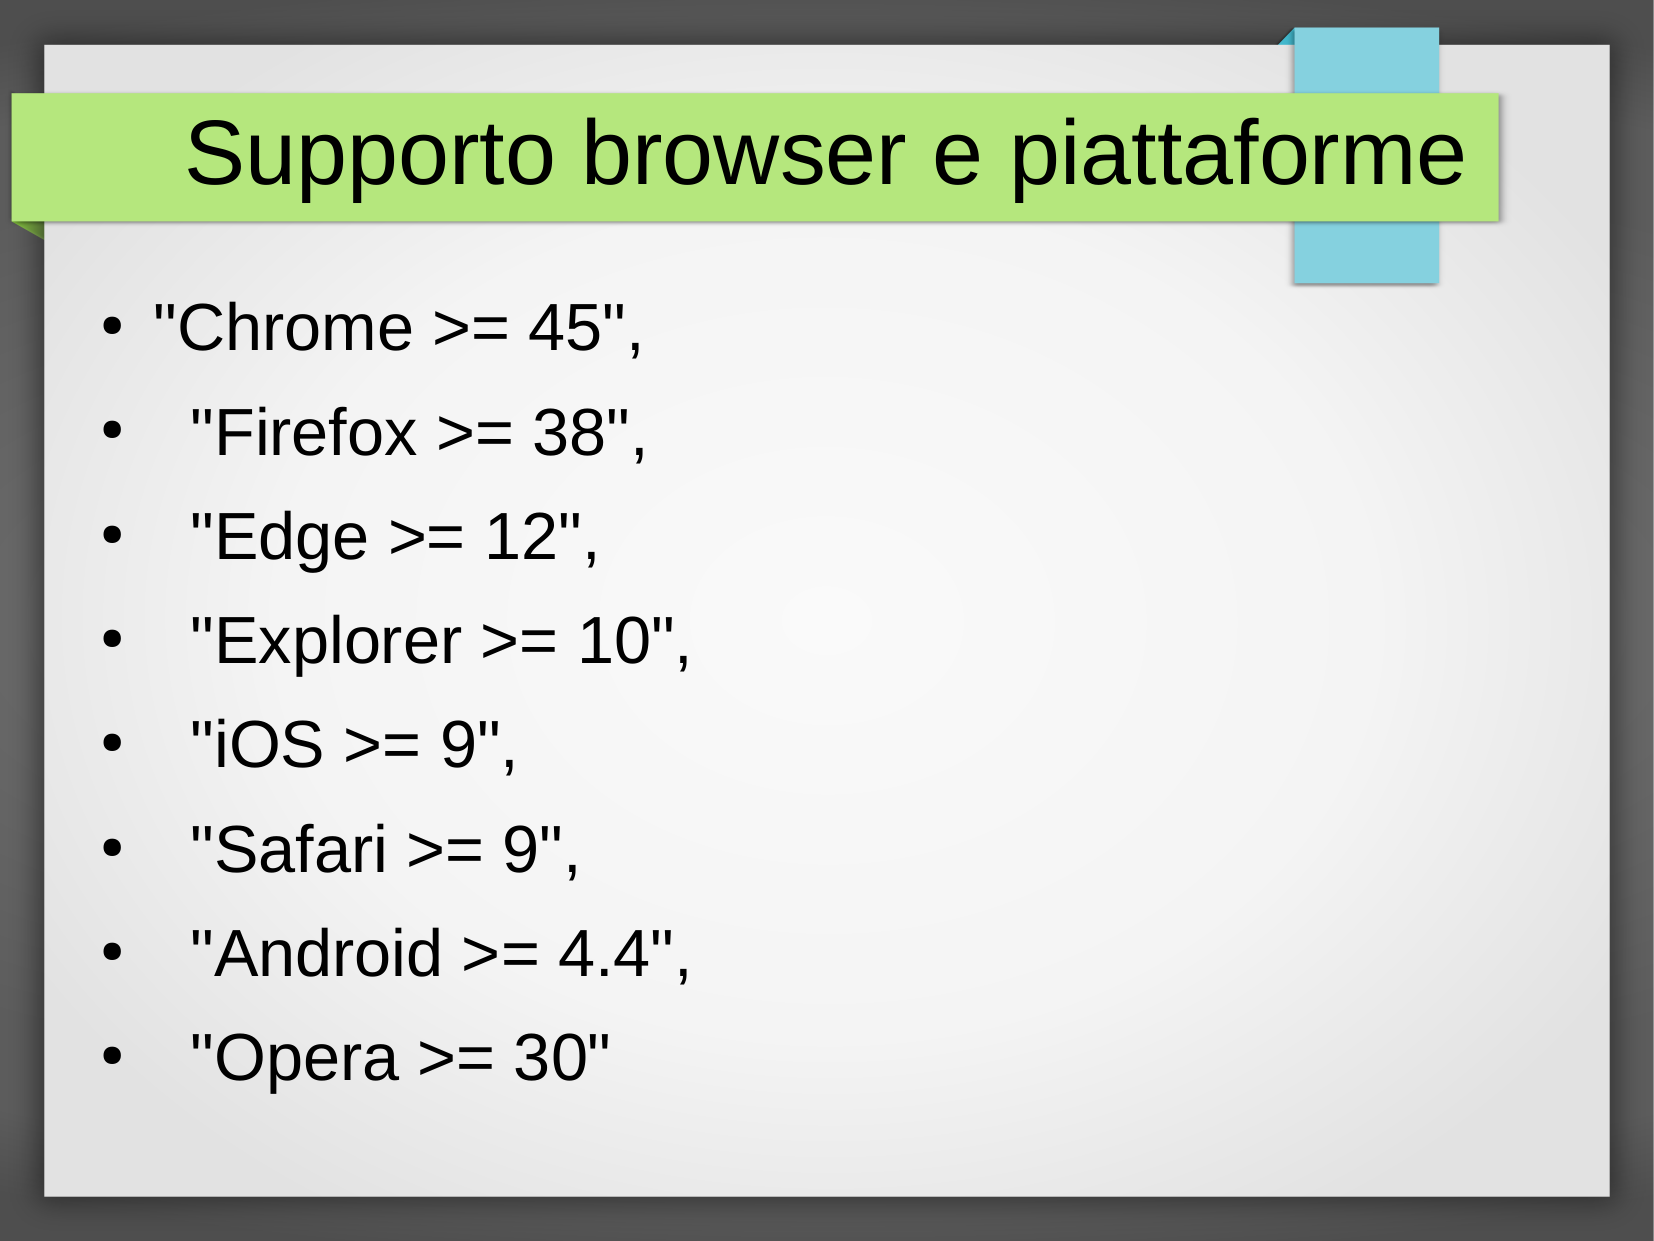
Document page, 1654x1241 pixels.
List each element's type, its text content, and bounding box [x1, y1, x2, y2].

picture [0, 0, 1654, 1241]
title Supporto browser e piattaforme [82, 49, 1571, 257]
list "Chrome >= 45", "Firefox >= 38", "Edge >= 12", "Explorer >= 10", "iOS >= 9", "Safari >= 9", "Android >= 4.4", "Opera >= 30" [82, 290, 1571, 1134]
